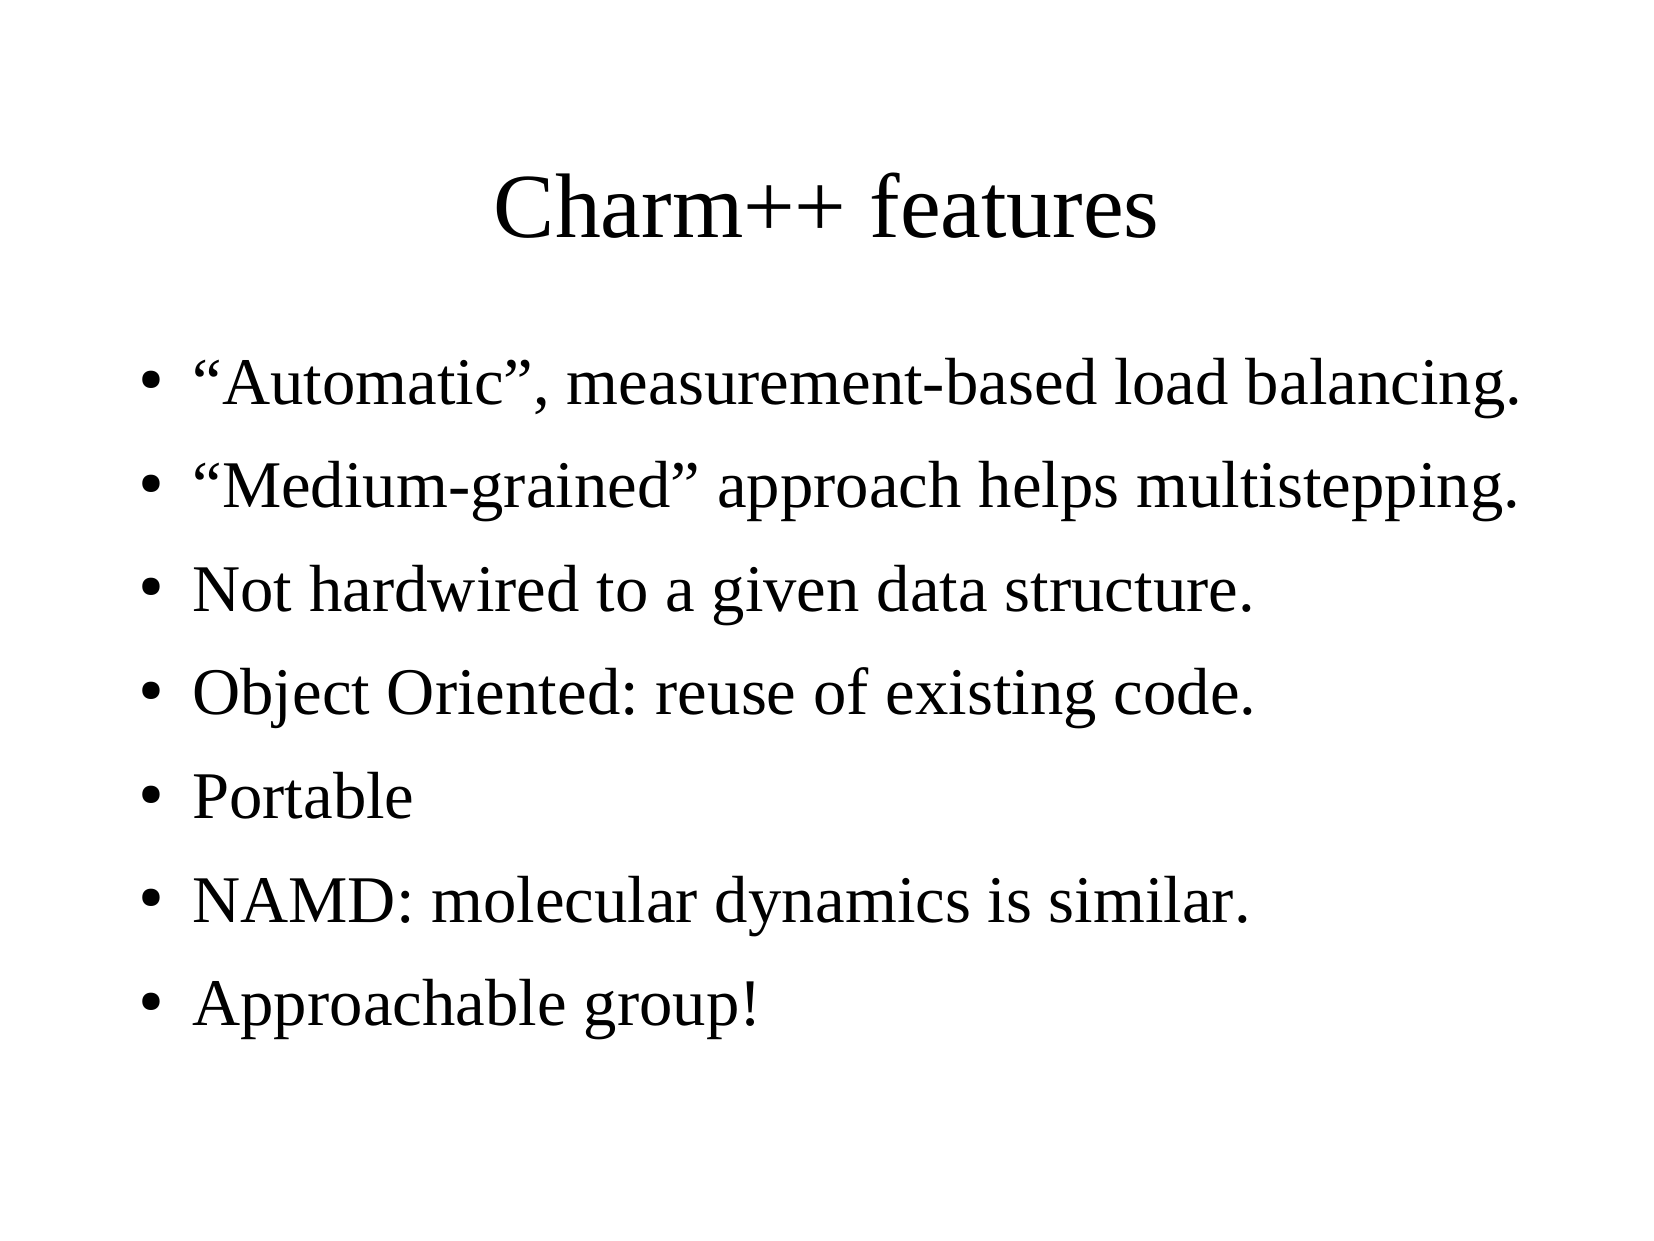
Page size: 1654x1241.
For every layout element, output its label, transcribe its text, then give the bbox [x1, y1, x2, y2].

title Charm++ features [121, 110, 1534, 303]
list “Automatic”, measurement-based load balancing. “Medium-grained” approach helps multistepping. Not hardwired to a given data structure. Object Oriented: reuse of existing code. Portable NAMD: molecular dynamics is similar. Approachable group! [121, 344, 1534, 1112]
